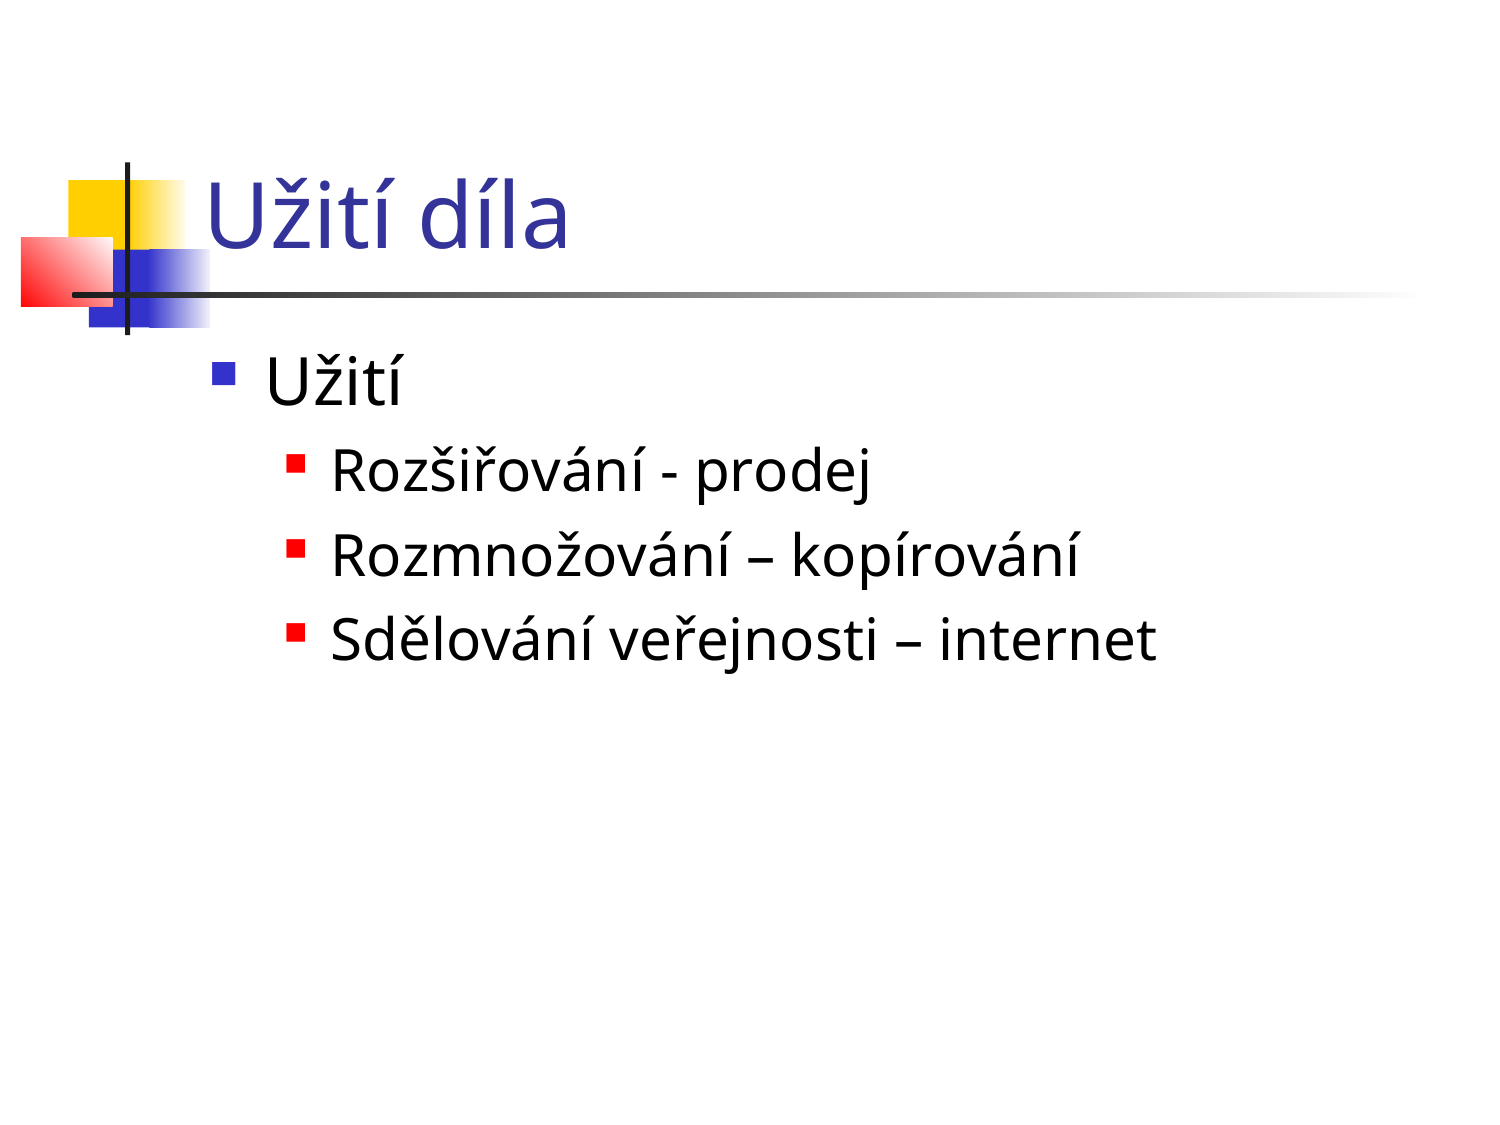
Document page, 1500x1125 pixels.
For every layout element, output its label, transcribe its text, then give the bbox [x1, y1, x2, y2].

title Užití díla [188, 35, 1468, 276]
list Užití Rozšiřování - prodej Rozmnožování – kopírování Sdělování veřejnosti – internet [193, 331, 1469, 1007]
